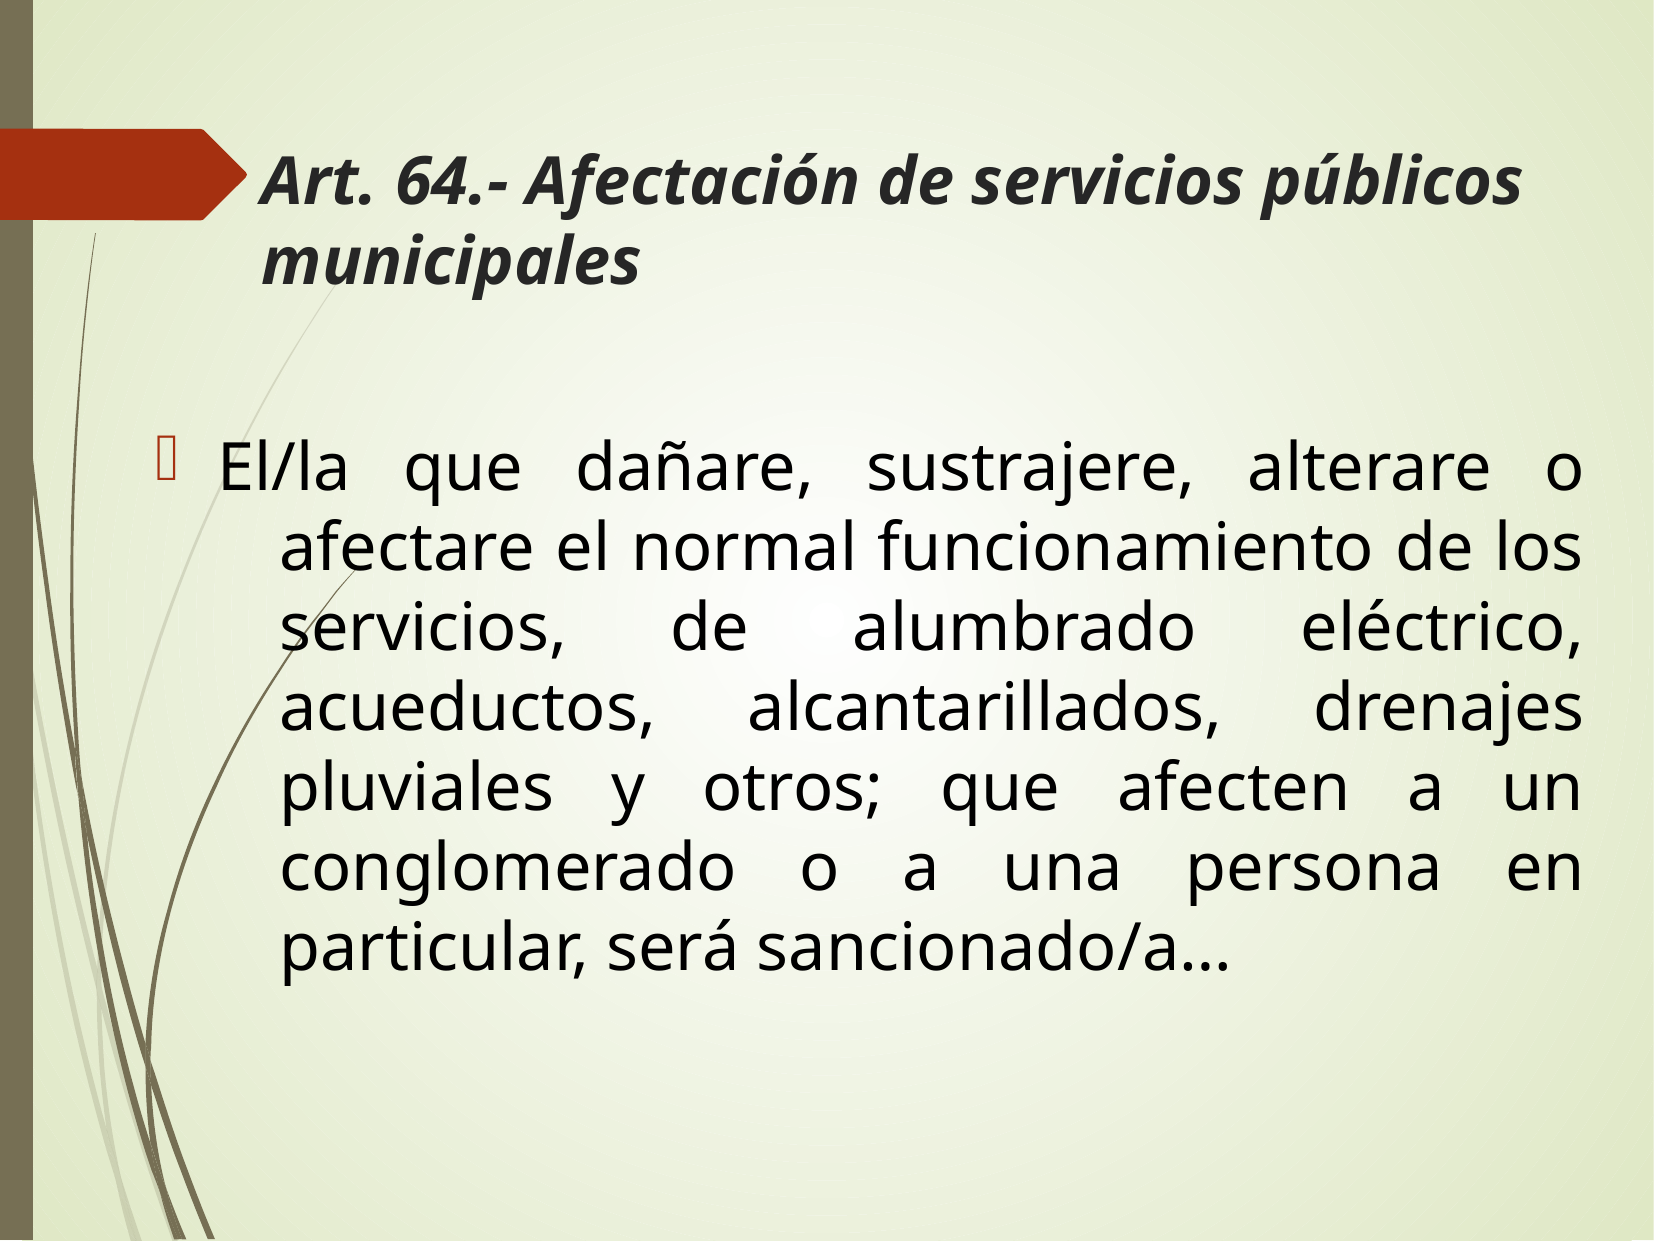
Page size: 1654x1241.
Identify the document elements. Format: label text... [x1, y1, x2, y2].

subtitle El/la que dañare, sustrajere, alterare o afectare el normal funcionamiento de los servicios, de alumbrado eléctrico, acueductos, alcantarillados, drenajes pluviales y otros; que afecten a un conglomerado o a una persona en particular, será sancionado/a… [126, 413, 1615, 995]
title Art. 64.- Afectación de servicios públicos municipales [246, 50, 1632, 327]
